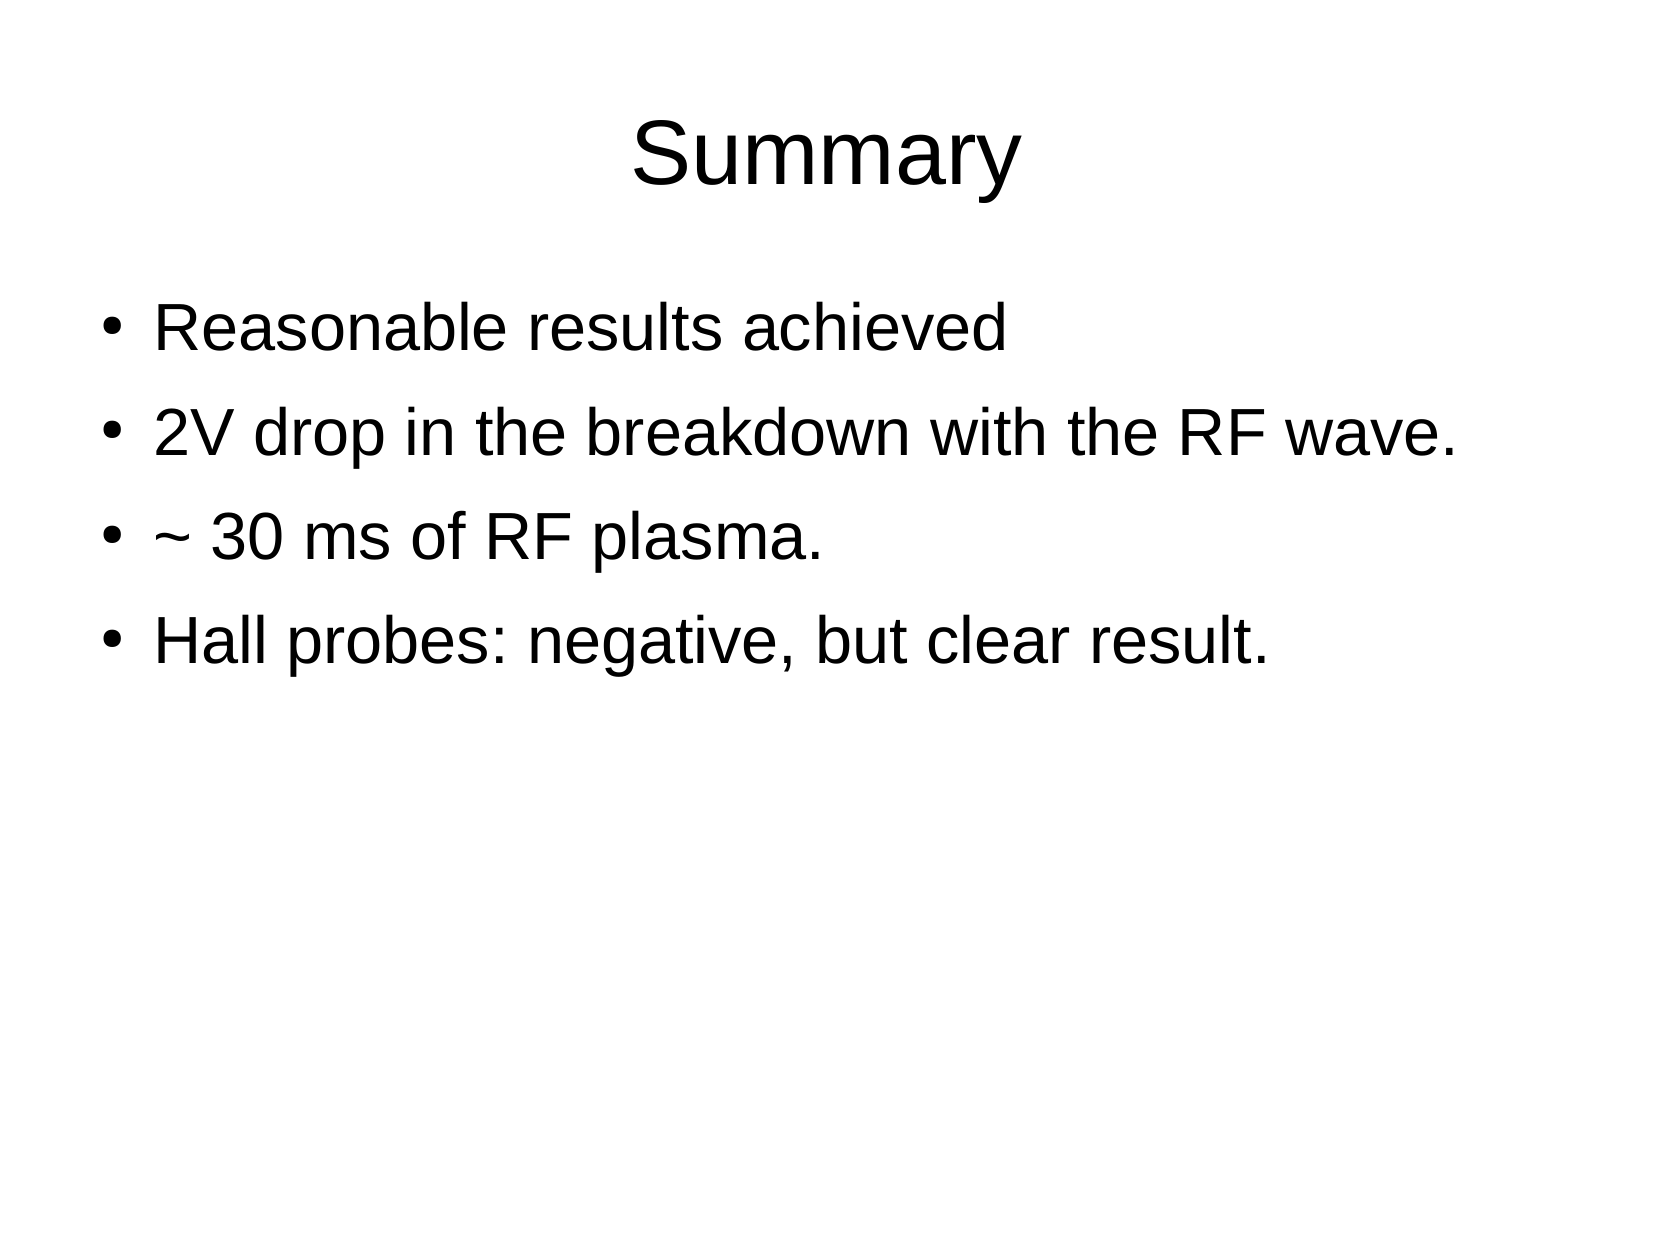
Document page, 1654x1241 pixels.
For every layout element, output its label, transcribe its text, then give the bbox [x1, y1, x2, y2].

title Summary [82, 49, 1571, 257]
list Reasonable results achieved 2V drop in the breakdown with the RF wave. ~ 30 ms of RF plasma. Hall probes: negative, but clear result. [82, 290, 1538, 1010]
